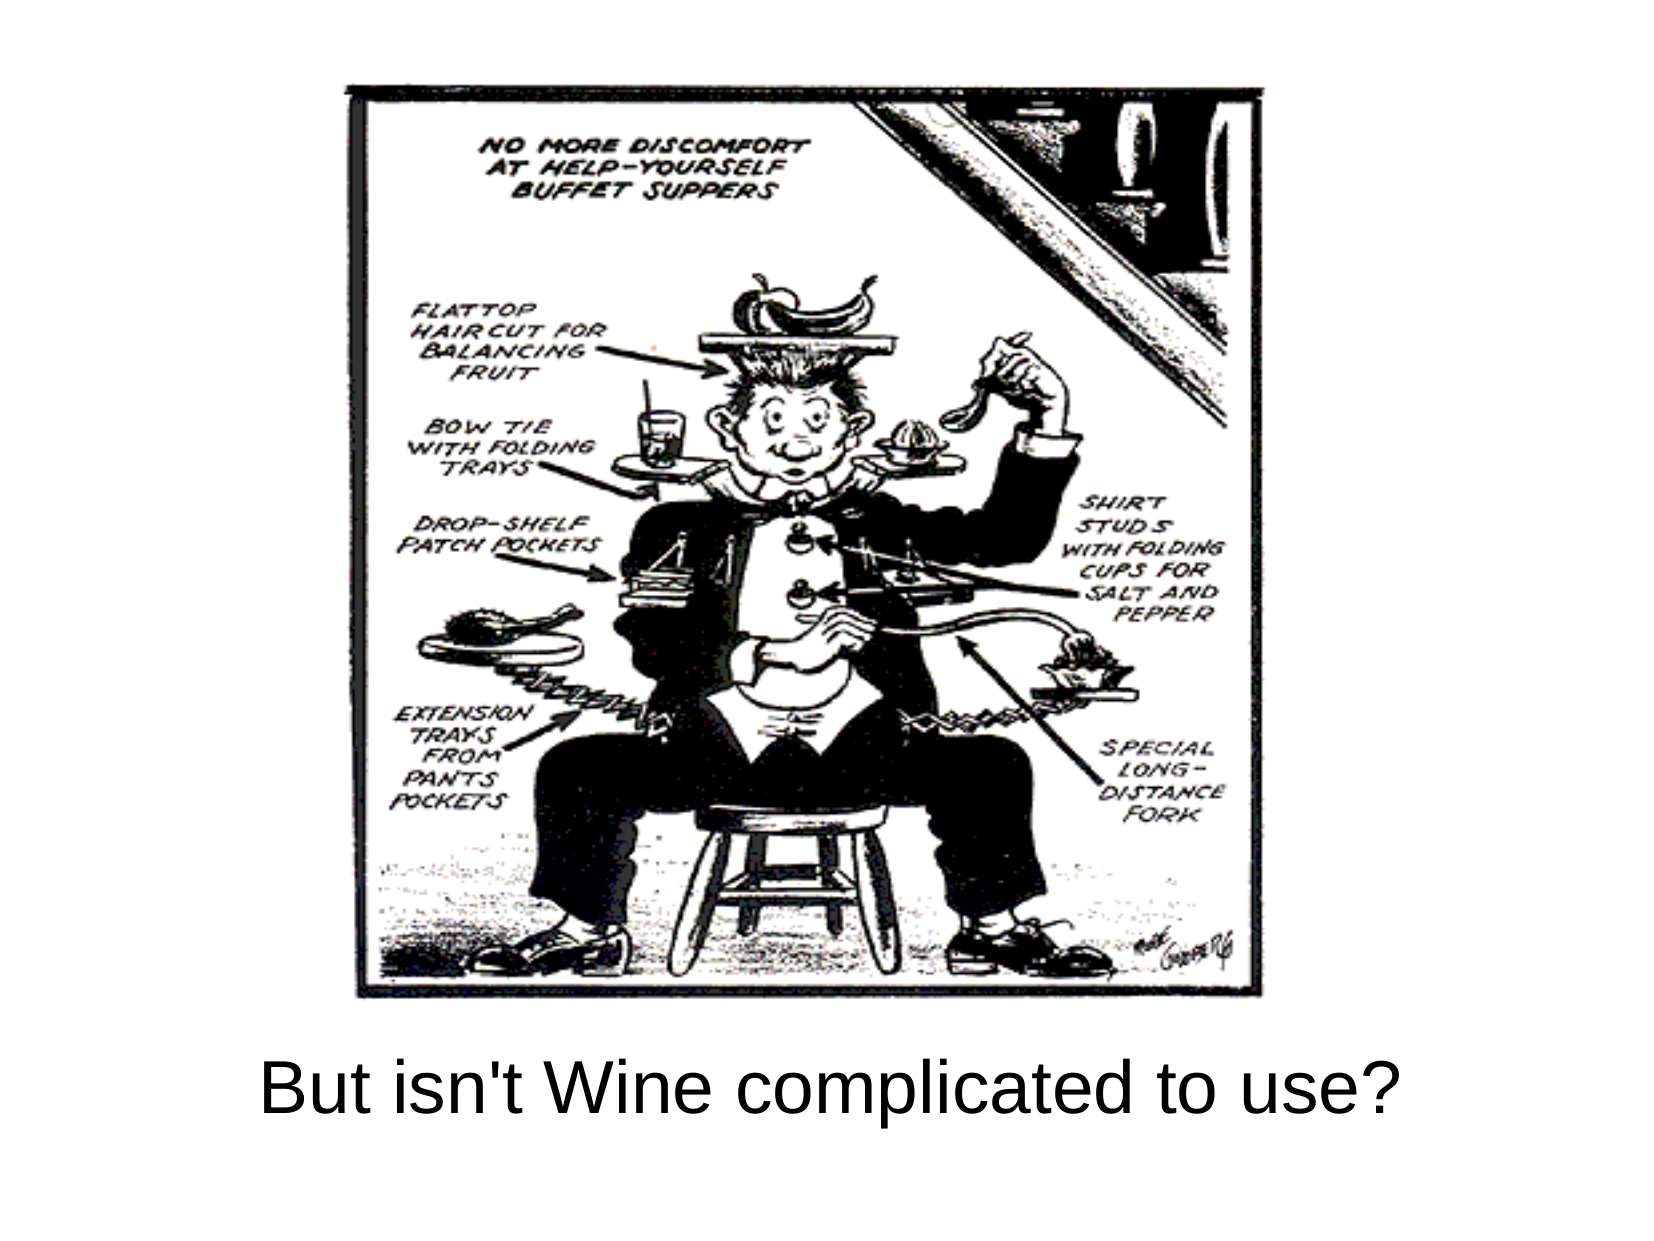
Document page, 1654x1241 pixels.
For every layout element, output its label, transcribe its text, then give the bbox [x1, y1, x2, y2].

picture [337, 74, 1276, 1013]
title But isn't Wine complicated to use? [86, 1012, 1575, 1168]
